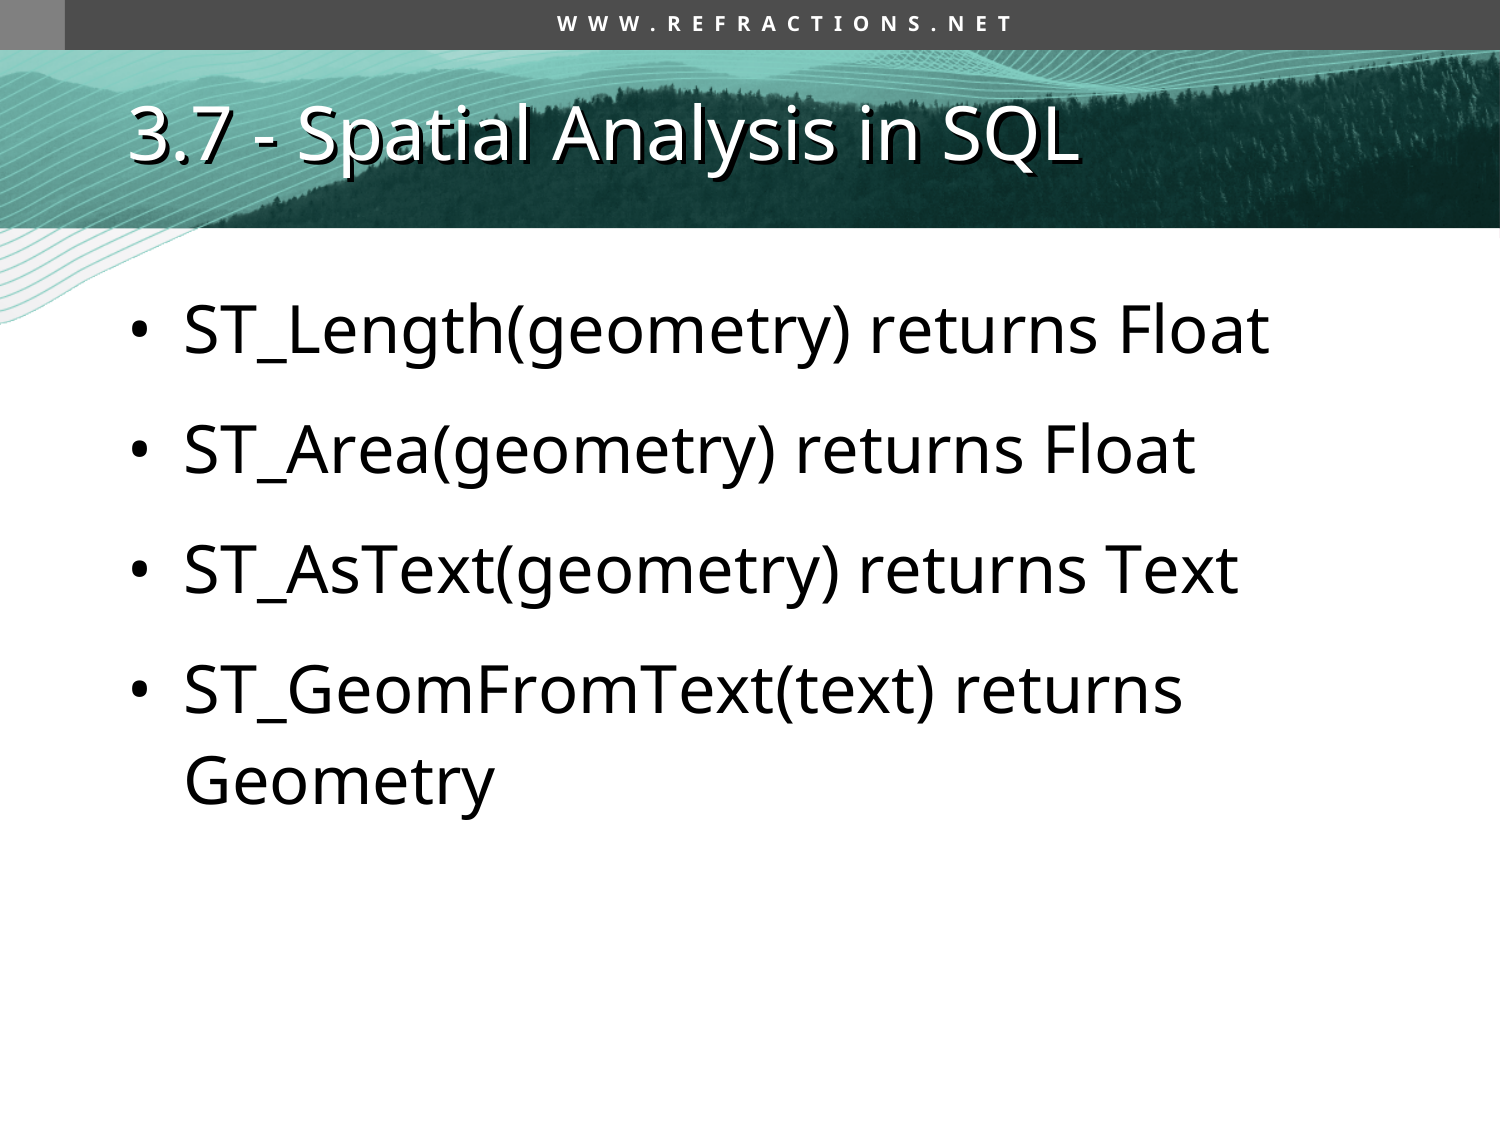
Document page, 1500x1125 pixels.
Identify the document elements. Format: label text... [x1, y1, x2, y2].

picture [0, 50, 1500, 325]
list ST_Length(geometry) returns Float ST_Area(geometry) returns Float ST_AsText(geometry) returns Text ST_GeomFromText(text) returns Geometry [112, 274, 1388, 1050]
title 3.7 - Spatial Analysis in SQL [112, 49, 1388, 213]
